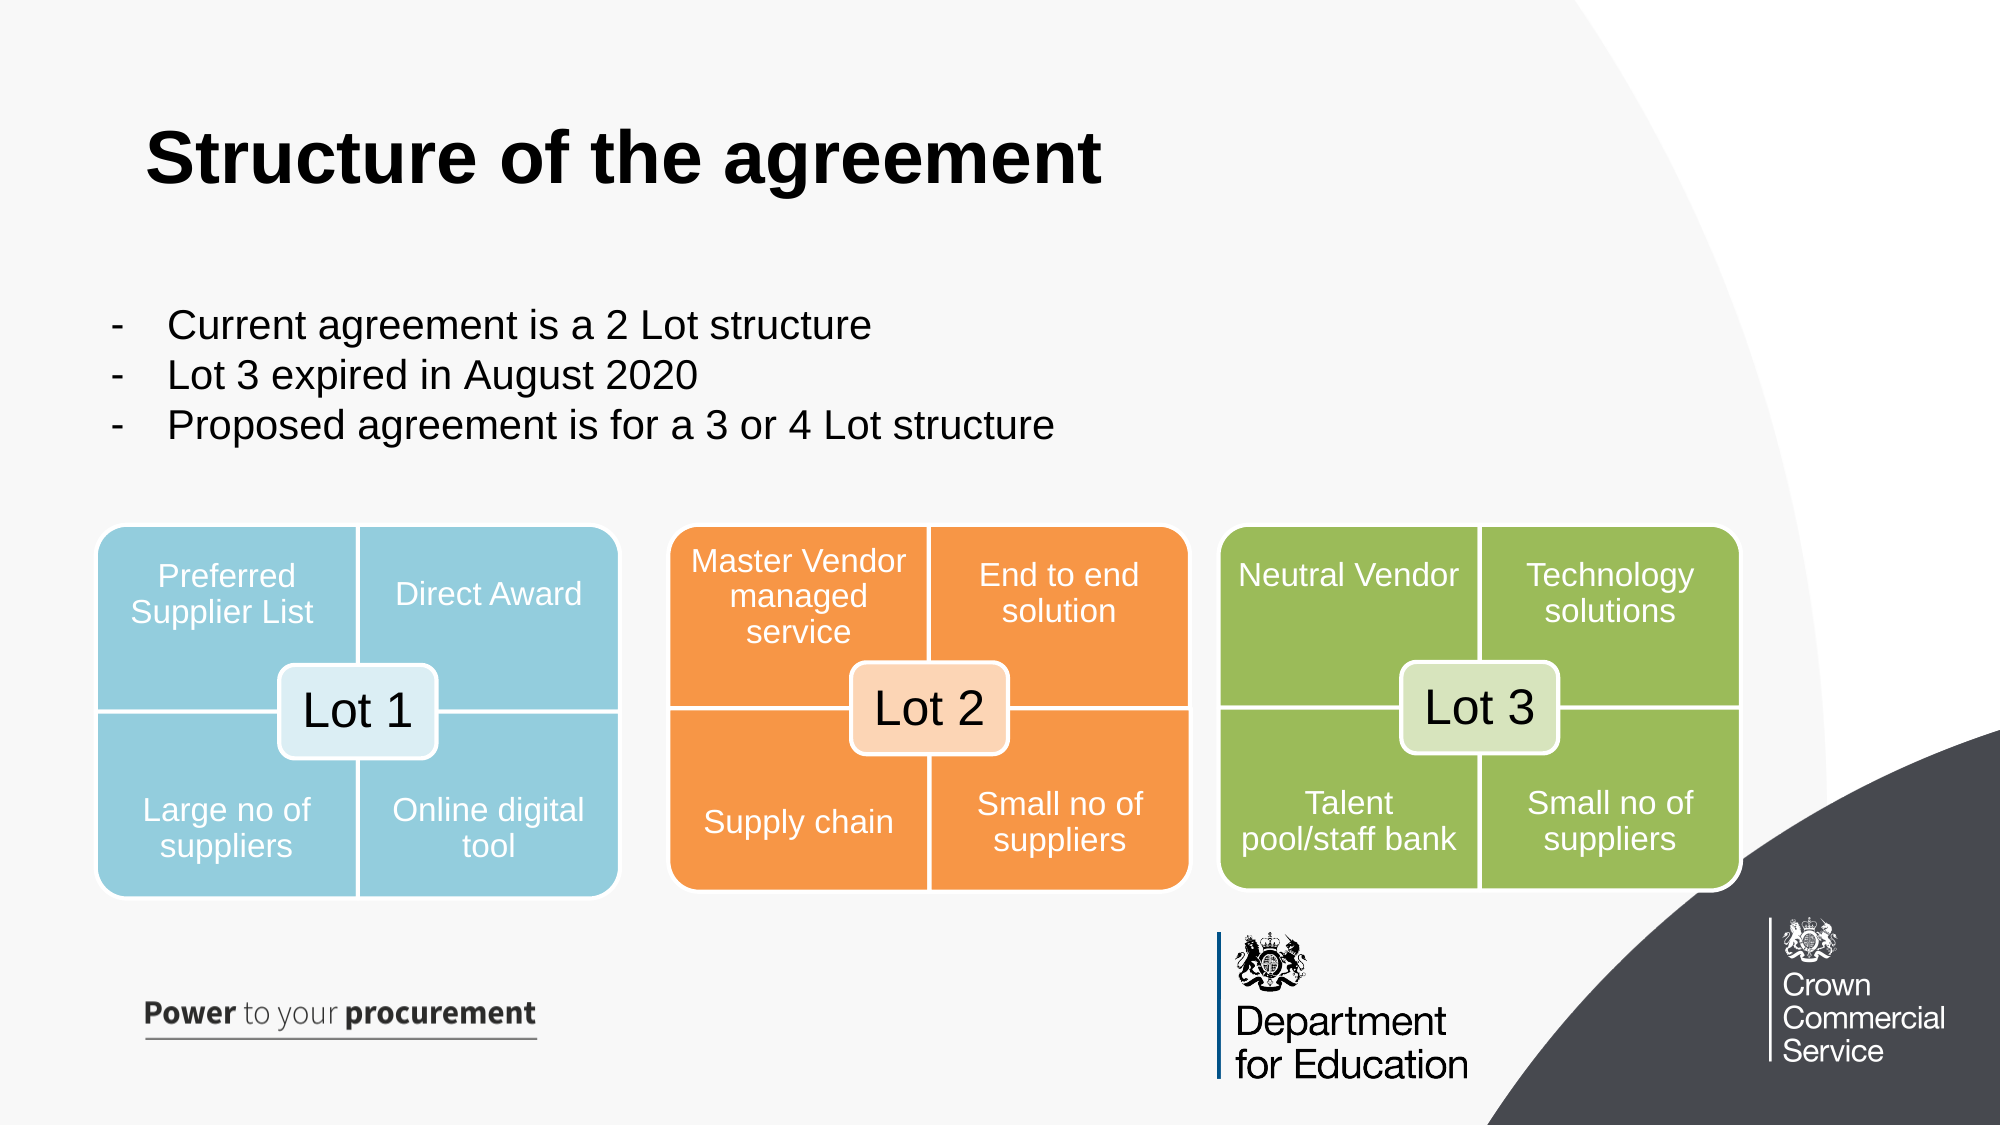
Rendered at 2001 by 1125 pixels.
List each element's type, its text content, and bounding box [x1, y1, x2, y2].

text_box Online digital tool [357, 711, 621, 899]
text_box Direct Award [357, 524, 621, 711]
text_box End to end solution [928, 524, 1191, 708]
text_box Supply chain [668, 708, 929, 892]
text_box Talent pool/staff bank [1218, 707, 1479, 891]
text_box Small no of suppliers [929, 708, 1191, 892]
text_box Preferred Supplier List [95, 524, 357, 711]
text_box Lot 3 [1401, 661, 1559, 754]
picture [1217, 711, 2000, 1125]
text_box Structure of the agreement [130, 101, 1754, 208]
text_box Lot 1 [279, 664, 437, 759]
text_box Small no of suppliers [1479, 707, 1742, 891]
text_box Current agreement is a 2 Lot structure Lot 3 expired in August 2020 Proposed agreement is for a 3 or 4 Lot structure [95, 290, 1693, 811]
text_box Lot 2 [851, 662, 1008, 755]
text_box Master Vendor managed service [668, 524, 928, 708]
text_box Large no of suppliers [95, 711, 357, 899]
text_box Technology solutions [1479, 524, 1742, 707]
text_box Neutral Vendor [1218, 524, 1479, 707]
